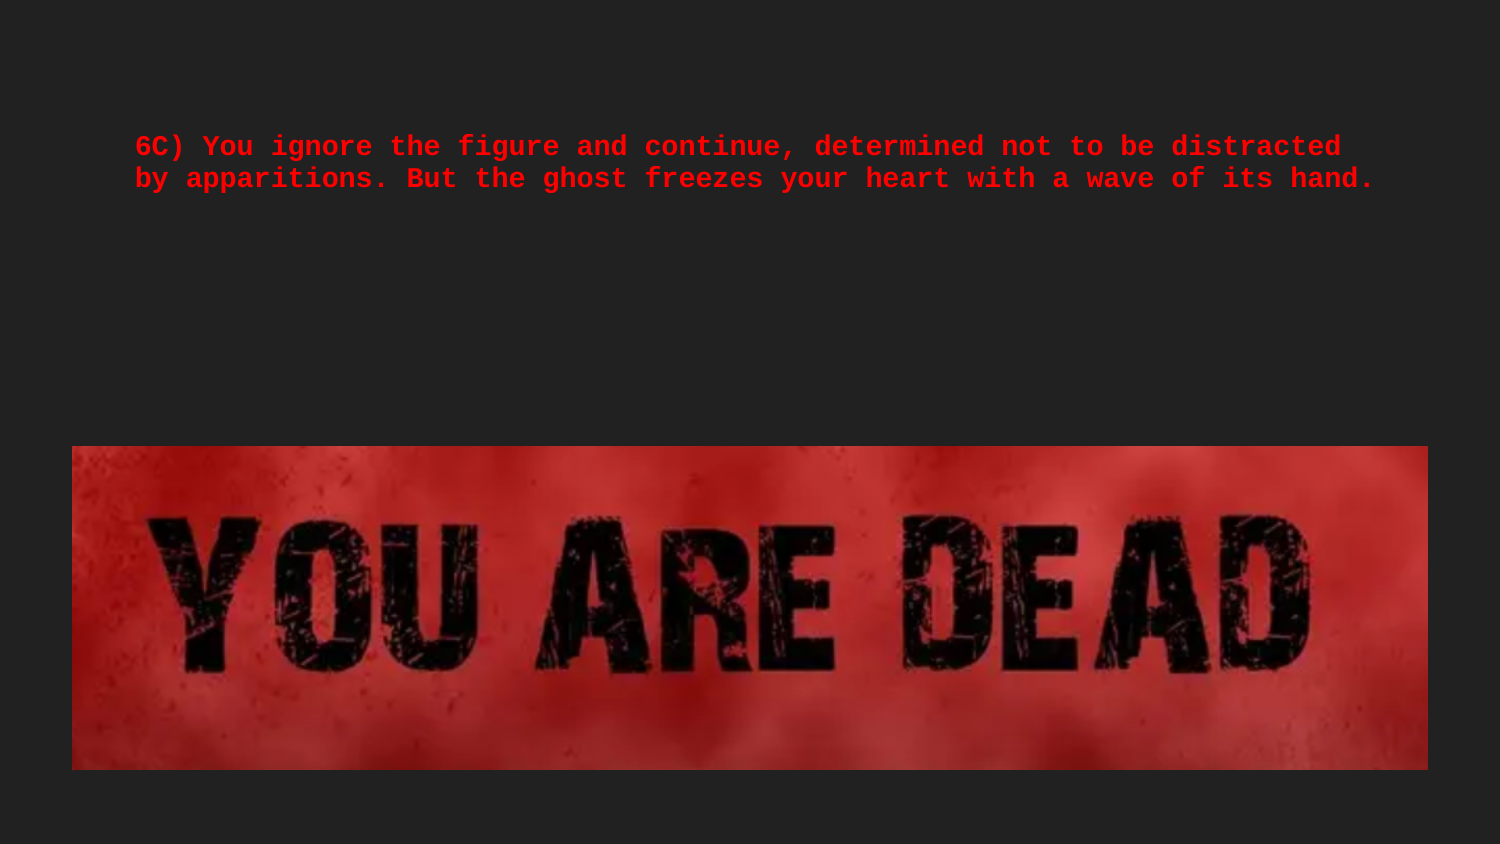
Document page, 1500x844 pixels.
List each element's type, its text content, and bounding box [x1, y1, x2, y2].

picture [72, 446, 1428, 770]
title 6C) You ignore the figure and continue, determined not to be distracted by apparitions. But the ghost freezes your heart with a wave of its hand. [119, 116, 1401, 410]
